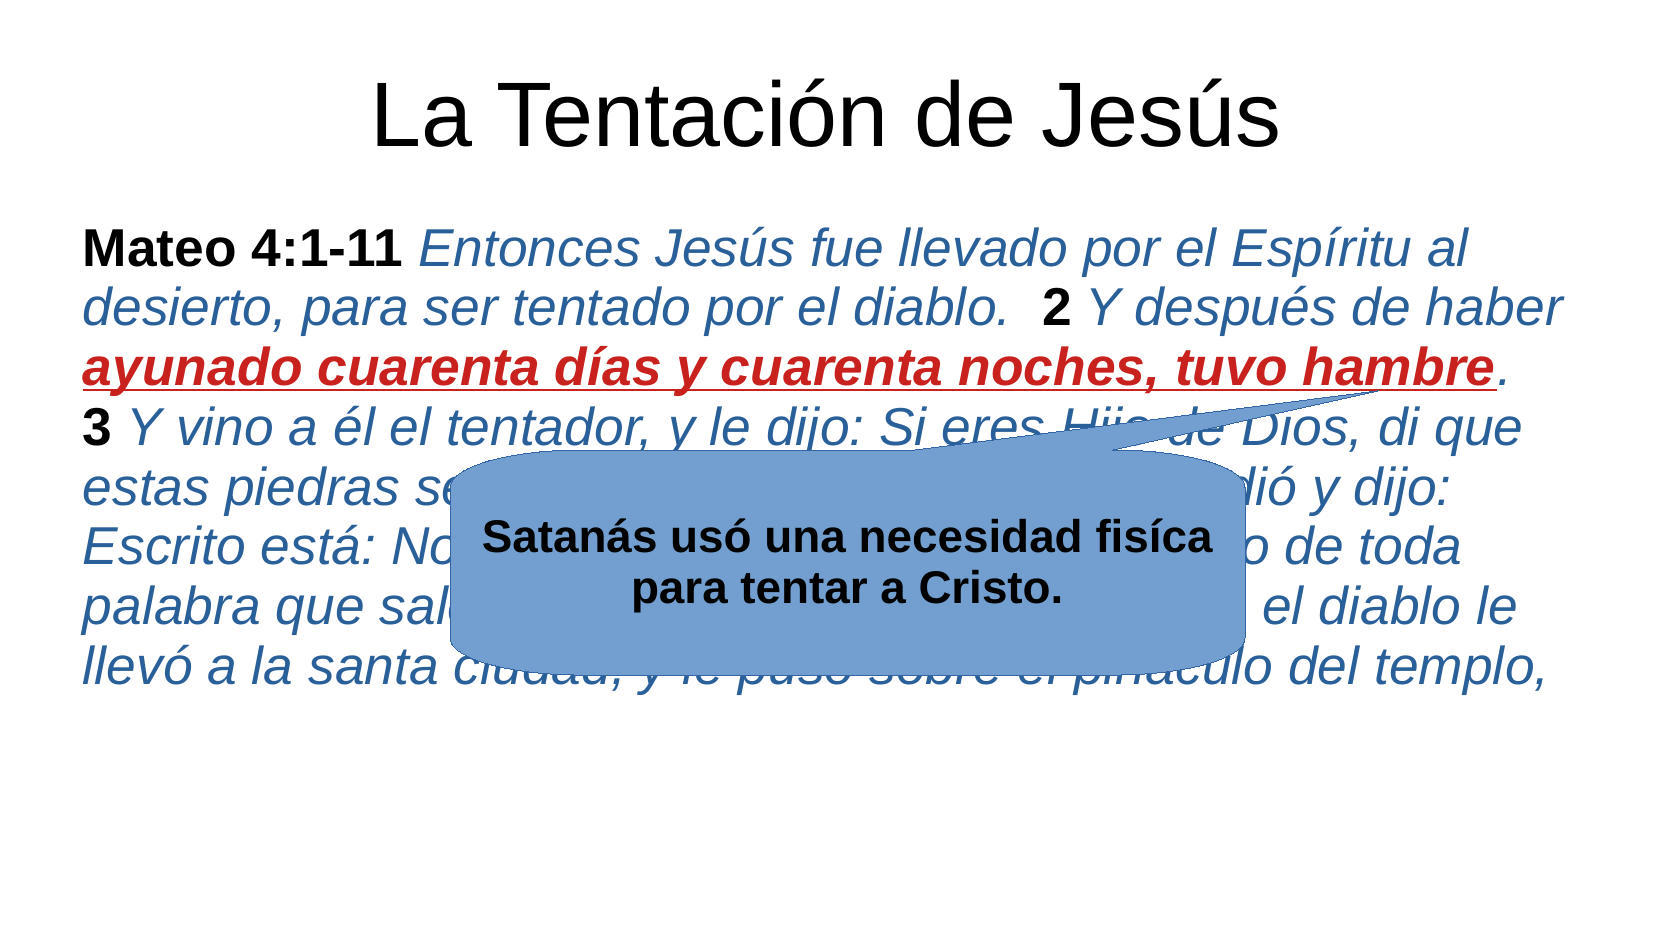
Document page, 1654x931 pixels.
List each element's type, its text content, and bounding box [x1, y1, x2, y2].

title La Tentación de Jesús [82, 37, 1571, 193]
list Mateo 4:1-11 Entonces Jesús fue llevado por el Espíritu al desierto, para ser tentado por el diablo. 2 Y después de haber ayunado cuarenta días y cuarenta noches, tuvo hambre. 3 Y vino a él el tentador, y le dijo: Si eres Hijo de Dios, di que estas piedras se conviertan en pan. 4 Él respondió y dijo: Escrito está: No sólo de pan vivirá el hombre, sino de toda palabra que sale de la boca de Dios. 5 Entonces el diablo le llevó a la santa ciudad, y le puso sobre el pináculo del templo, [82, 217, 1571, 758]
text_box Satanás usó una necesidad fisíca para tentar a Cristo. [450, 390, 1379, 676]
